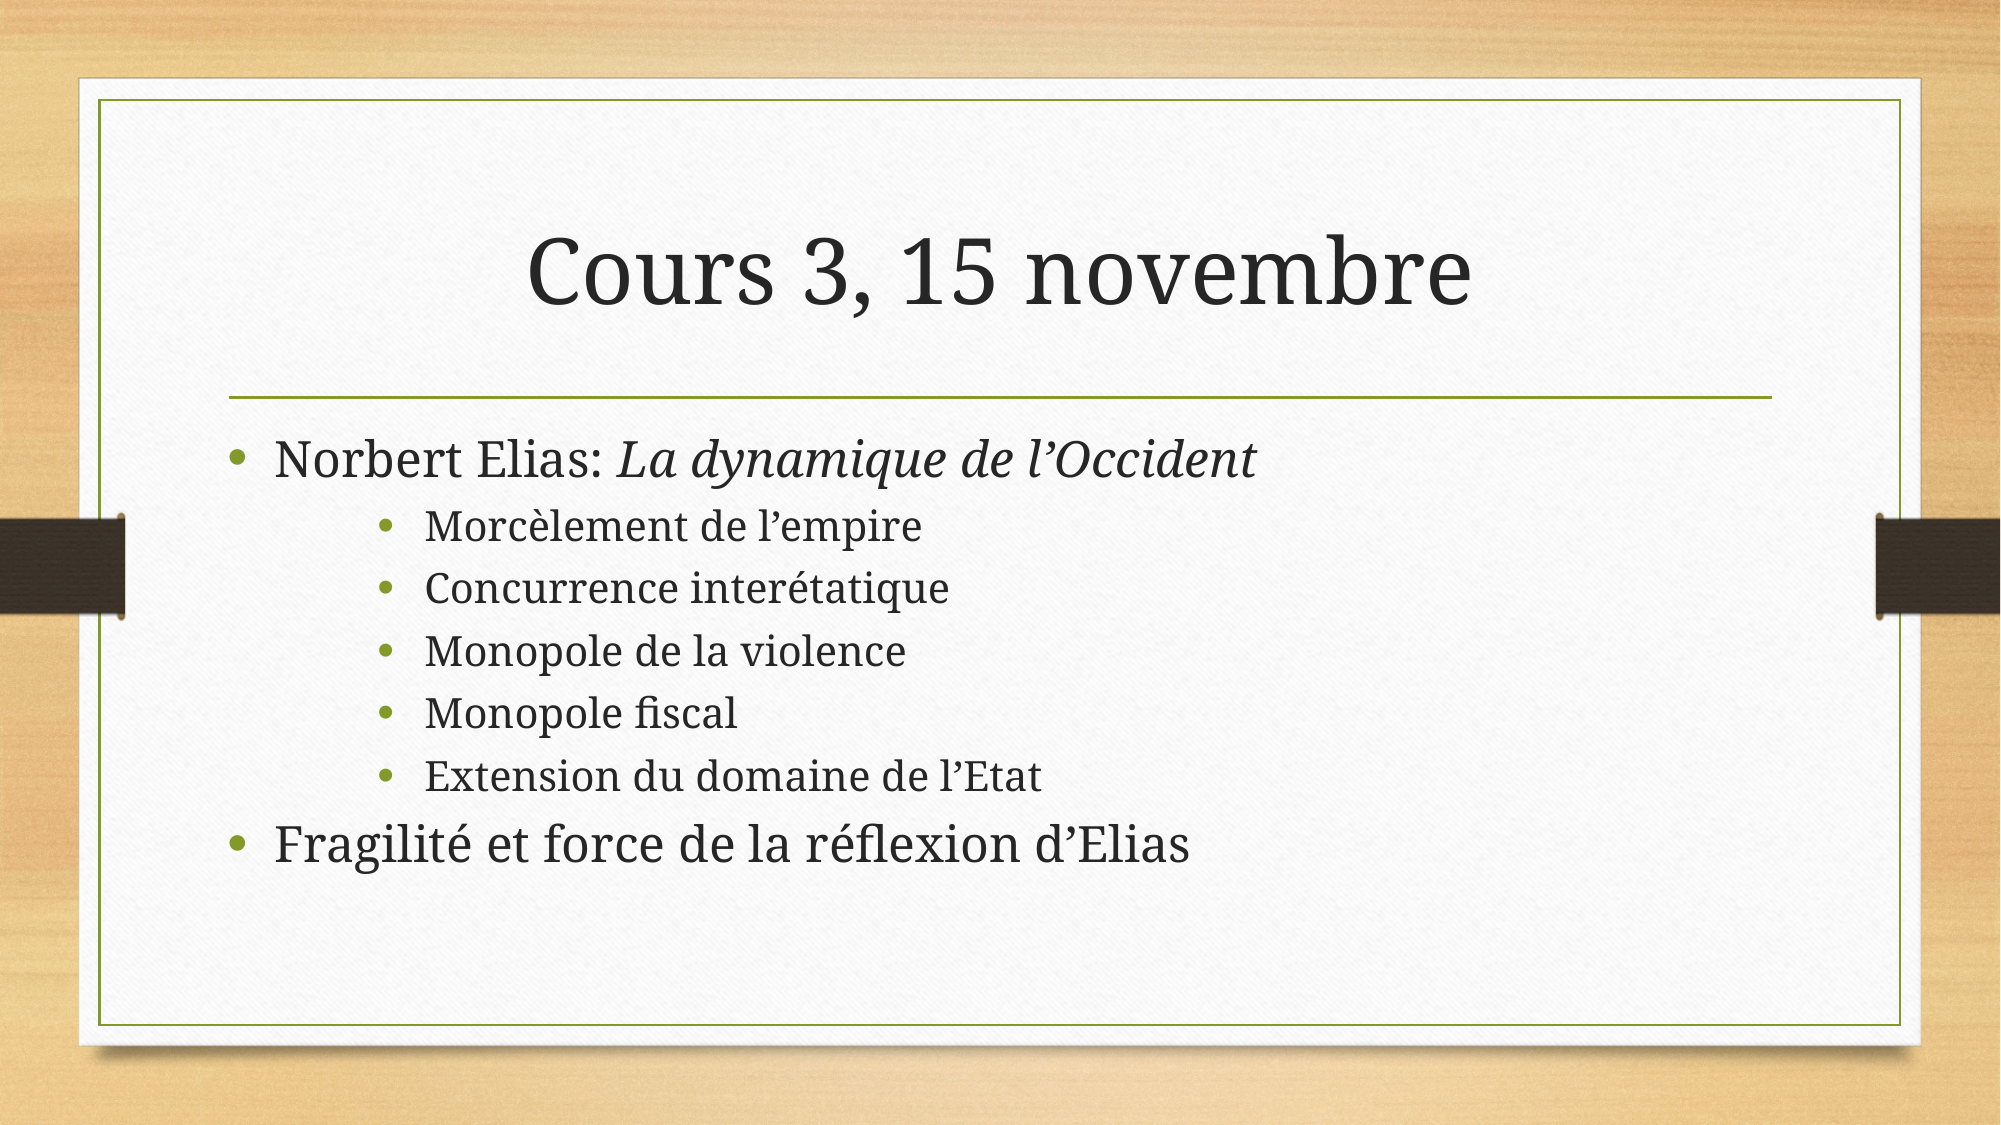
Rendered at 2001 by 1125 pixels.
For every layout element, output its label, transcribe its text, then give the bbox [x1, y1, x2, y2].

list Norbert Elias: La dynamique de l’Occident Morcèlement de l’empire Concurrence interétatique Monopole de la violence Monopole fiscal Extension du domaine de l’Etat Fragilité et force de la réflexion d’Elias [212, 419, 1788, 964]
title Cours 3, 15 novembre [212, 161, 1788, 376]
